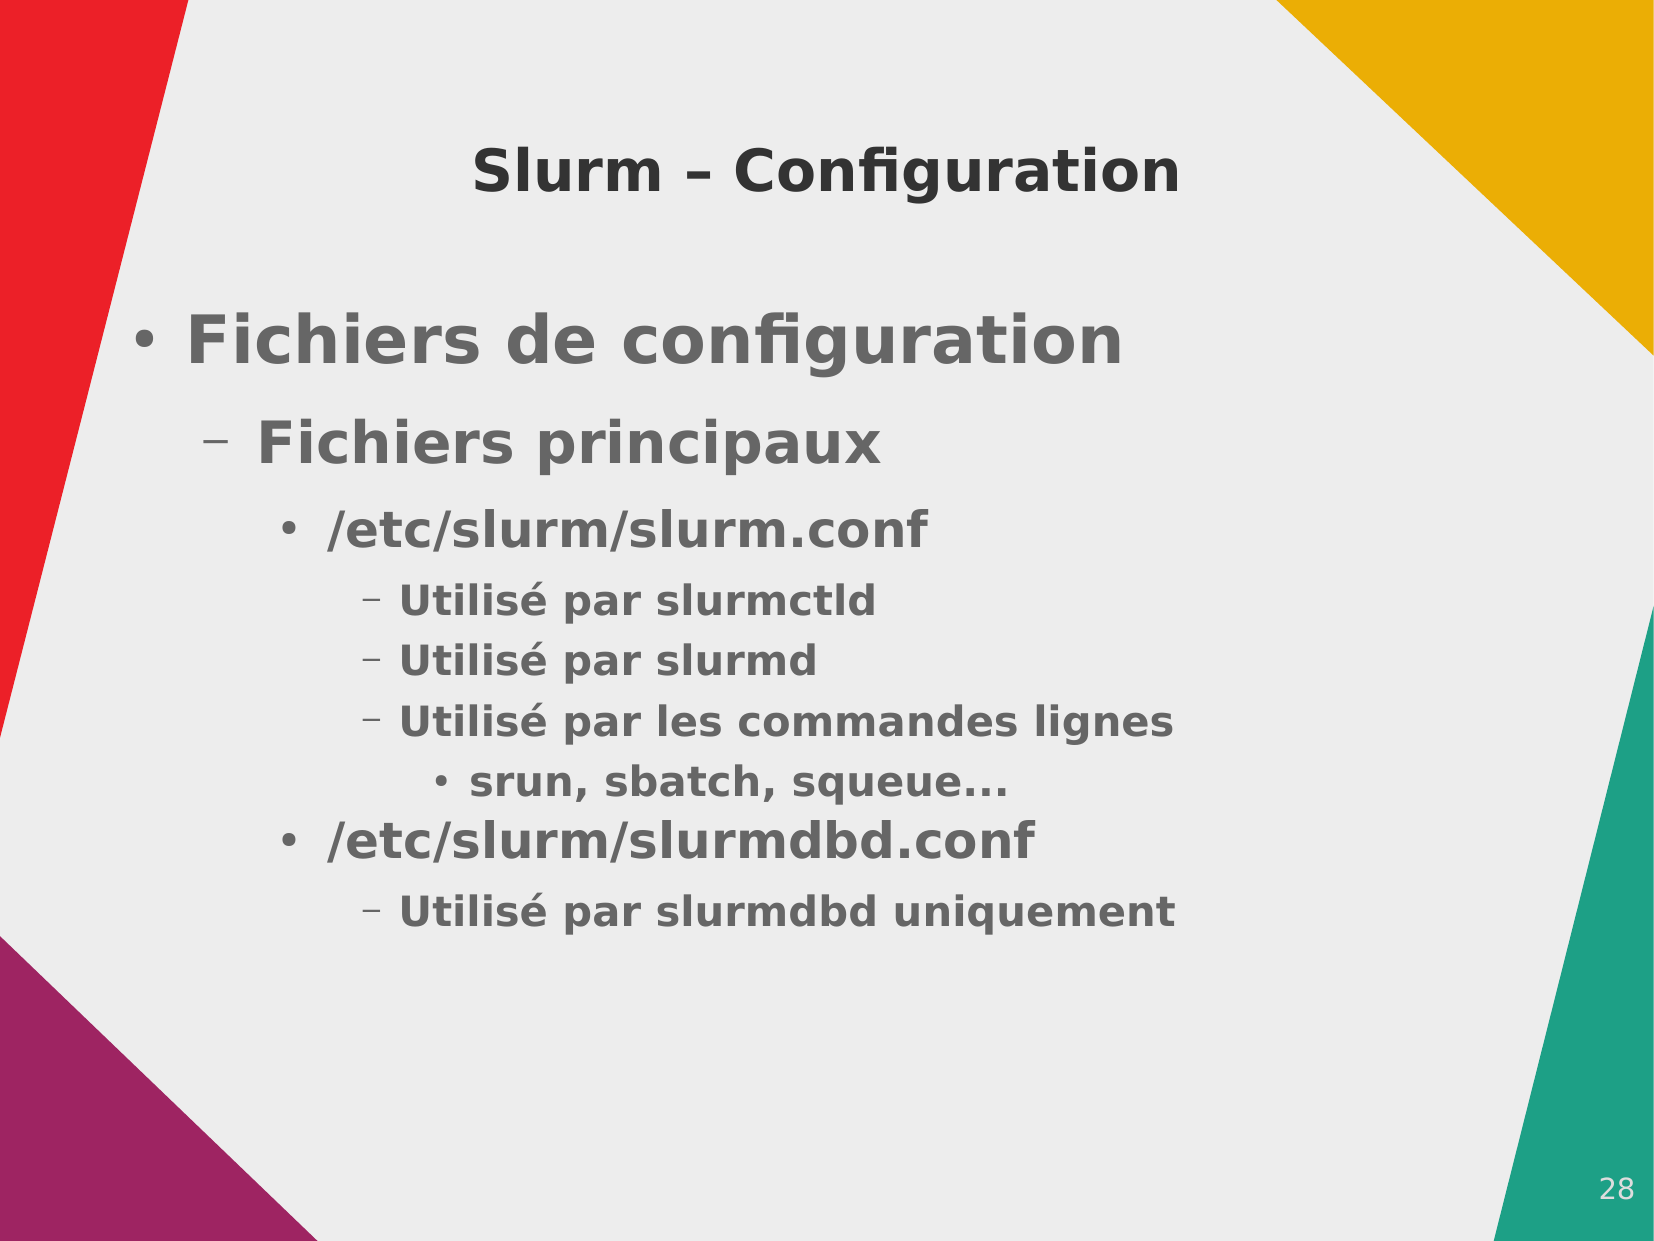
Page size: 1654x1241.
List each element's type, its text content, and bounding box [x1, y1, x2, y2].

list Fichiers de configuration Fichiers principaux /etc/slurm/slurm.conf Utilisé par slurmctld Utilisé par slurmd Utilisé par les commandes lignes srun, sbatch, squeue... /etc/slurm/slurmdbd.conf Utilisé par slurmdbd uniquement [114, 302, 1539, 1217]
title Slurm – Configuration [114, 73, 1539, 271]
